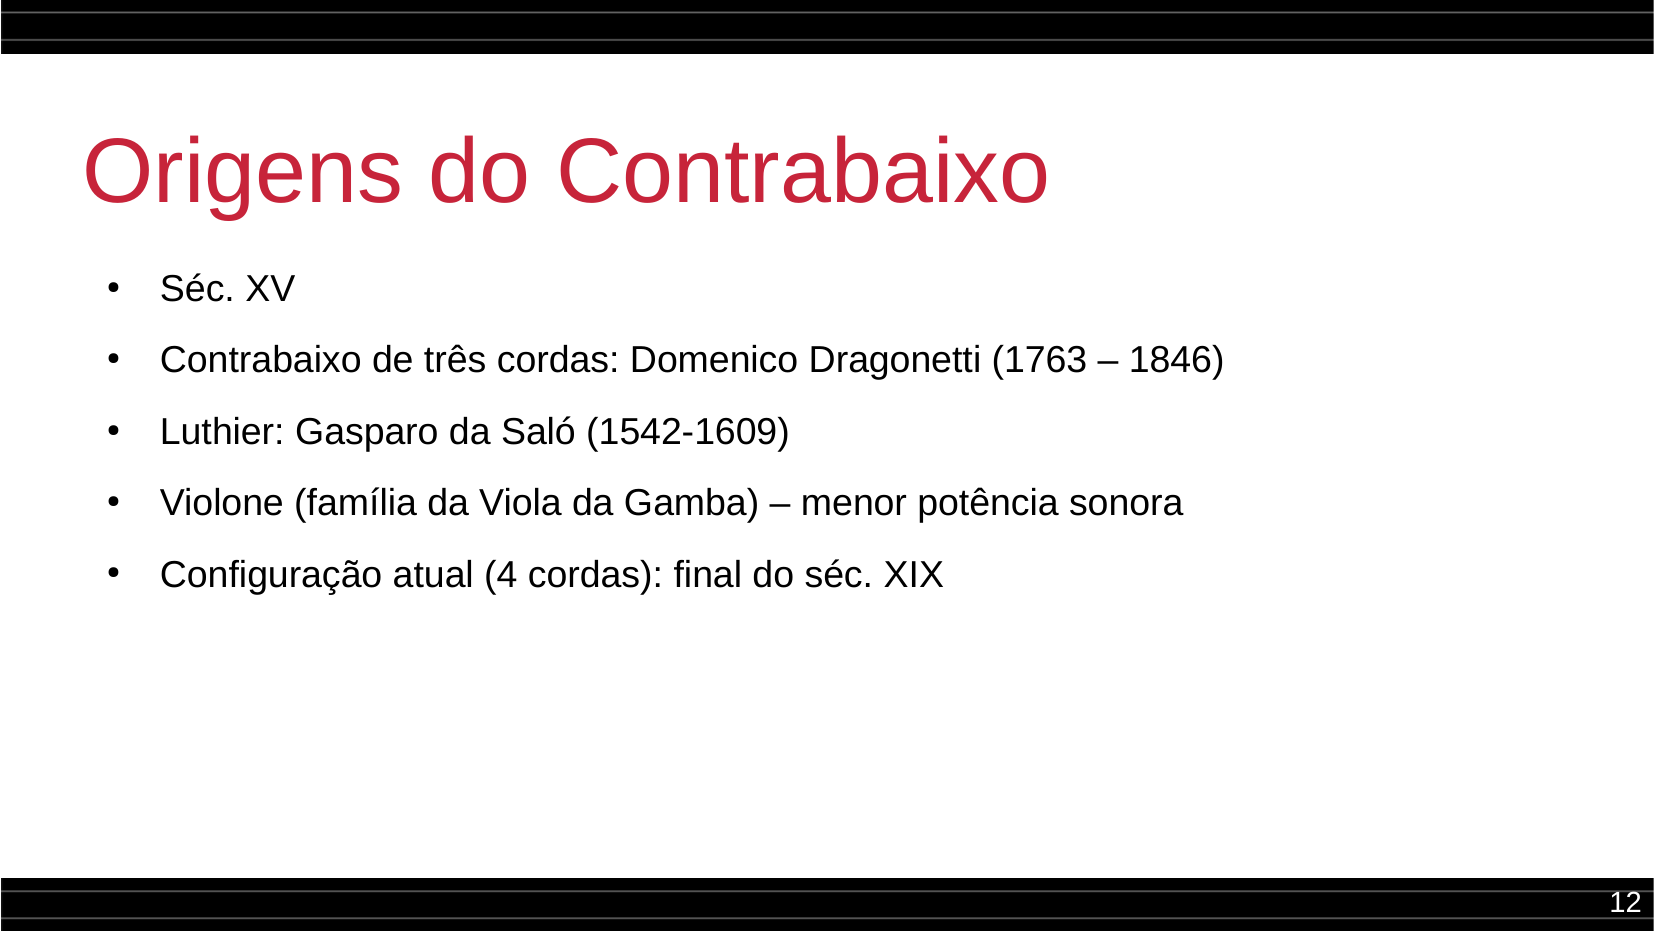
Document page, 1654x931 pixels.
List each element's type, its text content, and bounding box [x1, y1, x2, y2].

picture [1, 878, 1654, 931]
picture [1, 0, 1654, 54]
title Origens do Contrabaixo [82, 92, 1571, 249]
list Séc. XV Contrabaixo de três cordas: Domenico Dragonetti (1763 – 1846) Luthier: Gasparo da Saló (1542-1609) Violone (família da Viola da Gamba) – menor potência sonora Configuração atual (4 cordas): final do séc. XIX [89, 267, 1578, 753]
